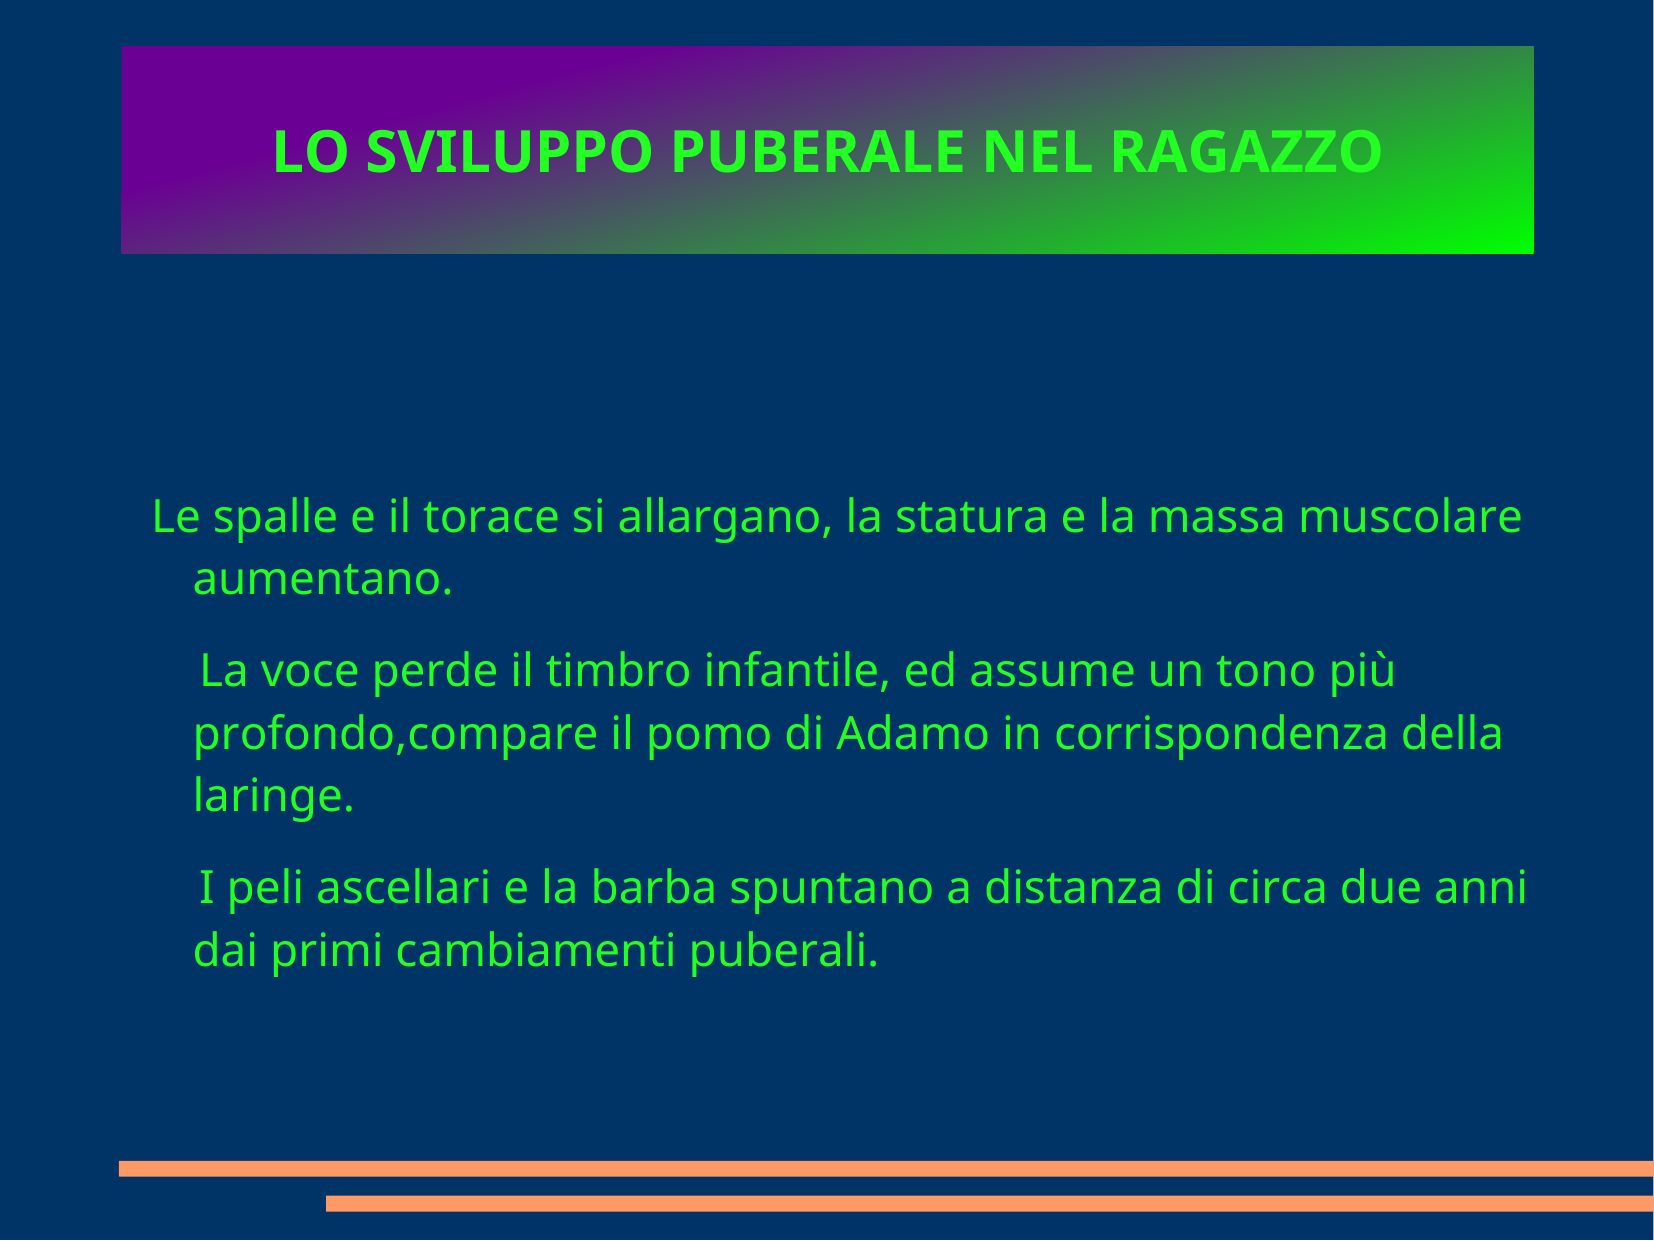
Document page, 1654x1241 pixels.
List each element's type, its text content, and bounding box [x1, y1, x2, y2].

title LO SVILUPPO PUBERALE NEL RAGAZZO [121, 46, 1534, 254]
list Le spalle e il torace si allargano, la statura e la massa muscolare aumentano. La voce perde il timbro infantile, ed assume un tono più profondo,compare il pomo di Adamo in corrispondenza della laringe. I peli ascellari e la barba spuntano a distanza di circa due anni dai primi cambiamenti puberali. [121, 322, 1561, 1132]
